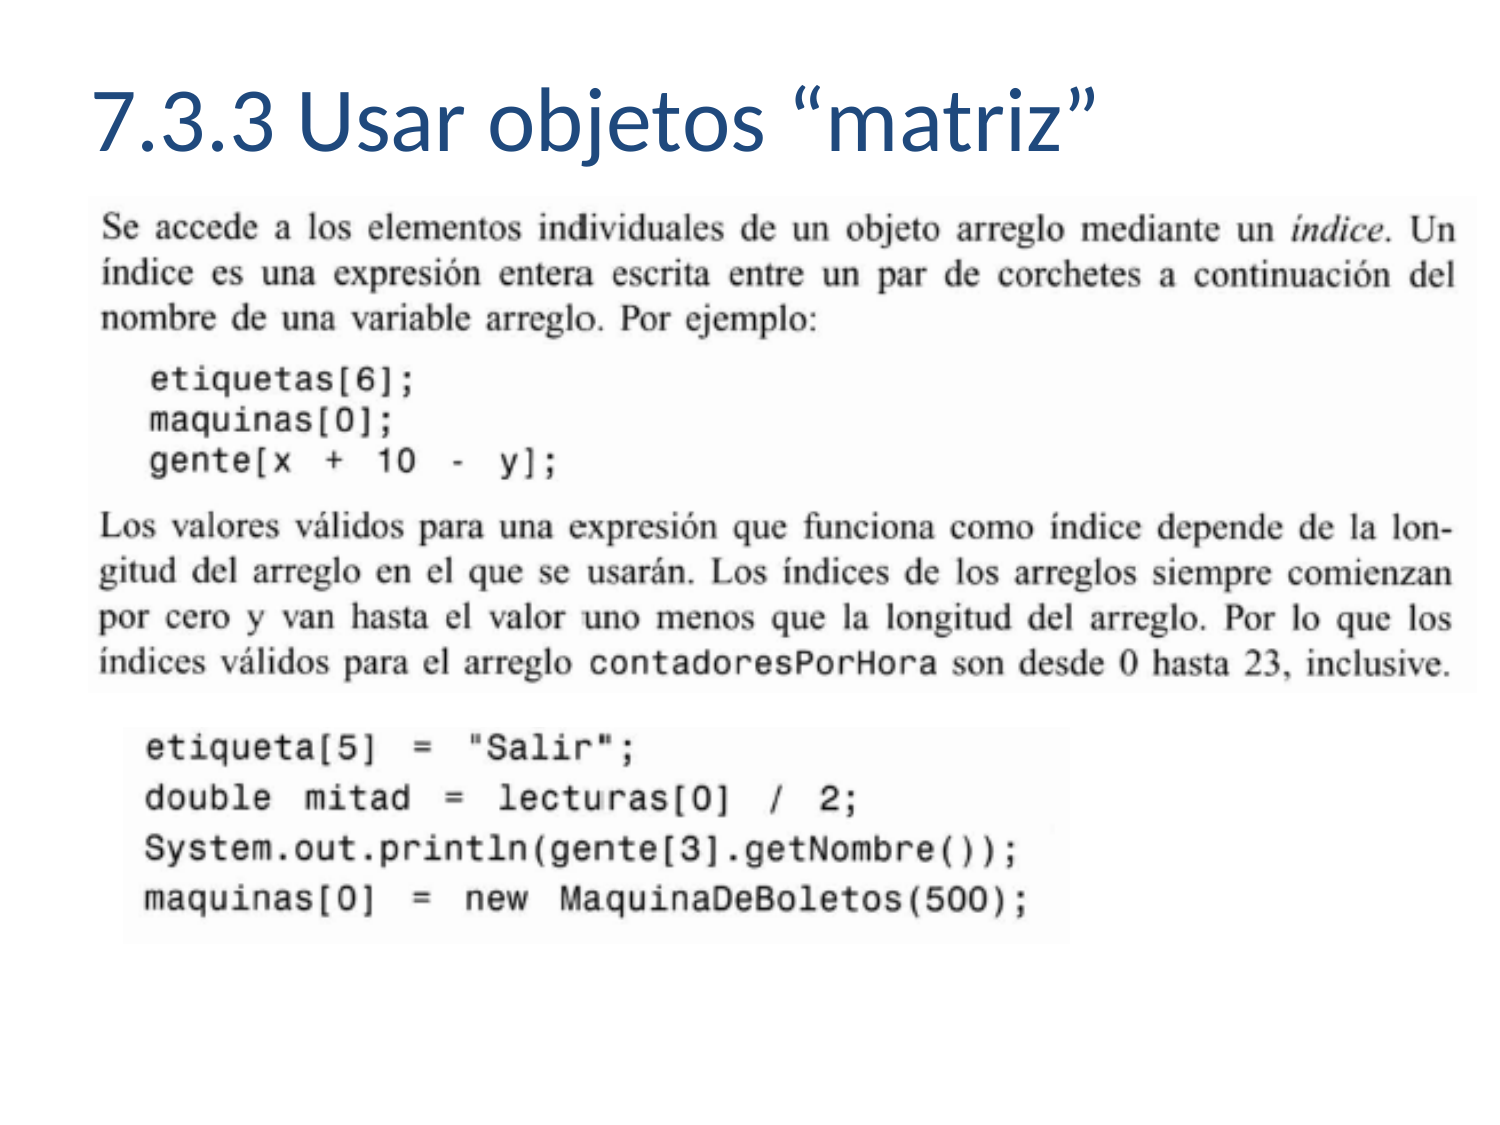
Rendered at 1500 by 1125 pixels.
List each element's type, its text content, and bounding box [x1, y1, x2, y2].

title 7.3.3 Usar objetos “matriz” [75, 45, 1426, 185]
picture [123, 727, 1070, 944]
picture [88, 196, 1477, 693]
